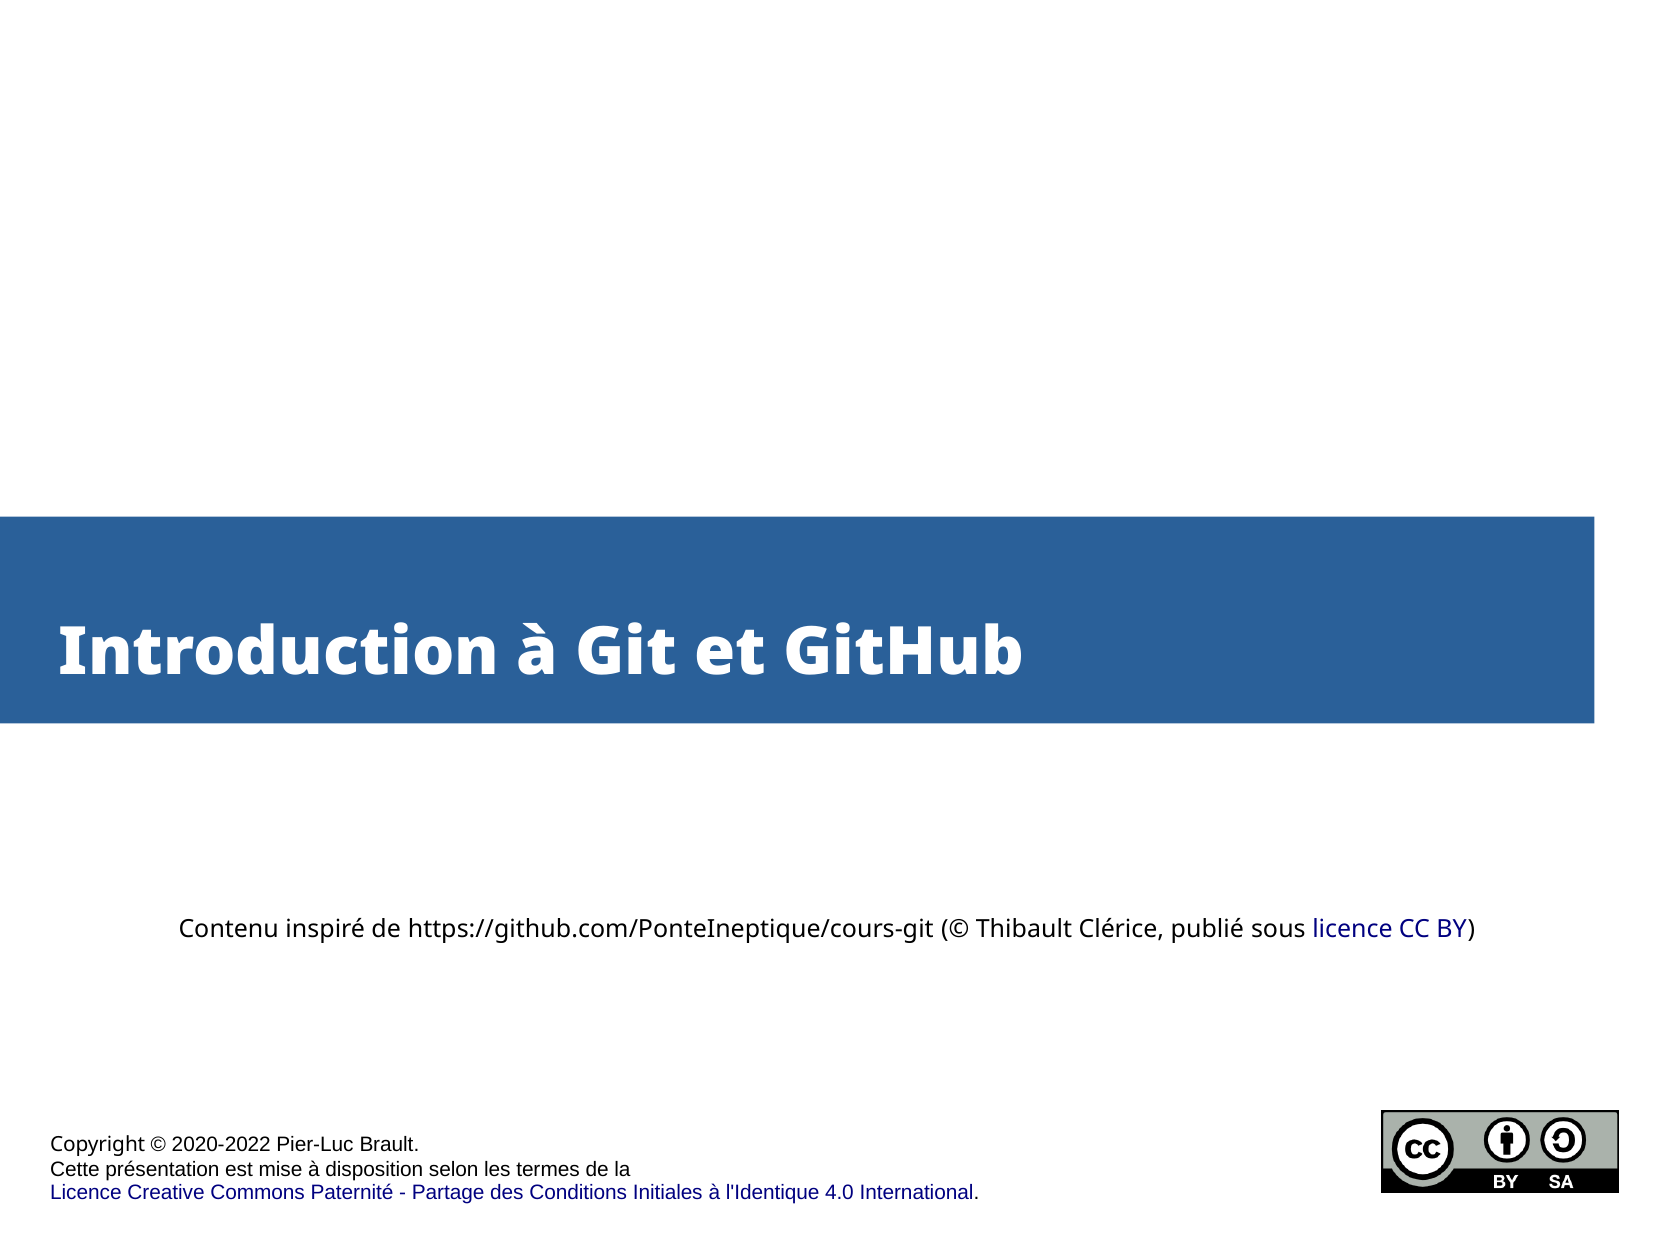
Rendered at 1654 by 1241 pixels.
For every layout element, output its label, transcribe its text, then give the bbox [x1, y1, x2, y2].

text_box Contenu inspiré de https://github.com/PonteIneptique/cours-git (© Thibault Clérice, publié sous licence CC BY) [0, 903, 1654, 953]
picture [1381, 1110, 1619, 1193]
title Introduction à Git et GitHub [59, 546, 1595, 694]
text_box Copyright © 2020-2022 Pier-Luc Brault. Cette présentation est mise à disposition selon les termes de la Licence Creative Commons Paternité - Partage des Conditions Initiales à l'Identique 4.0 International. [35, 1122, 1099, 1214]
